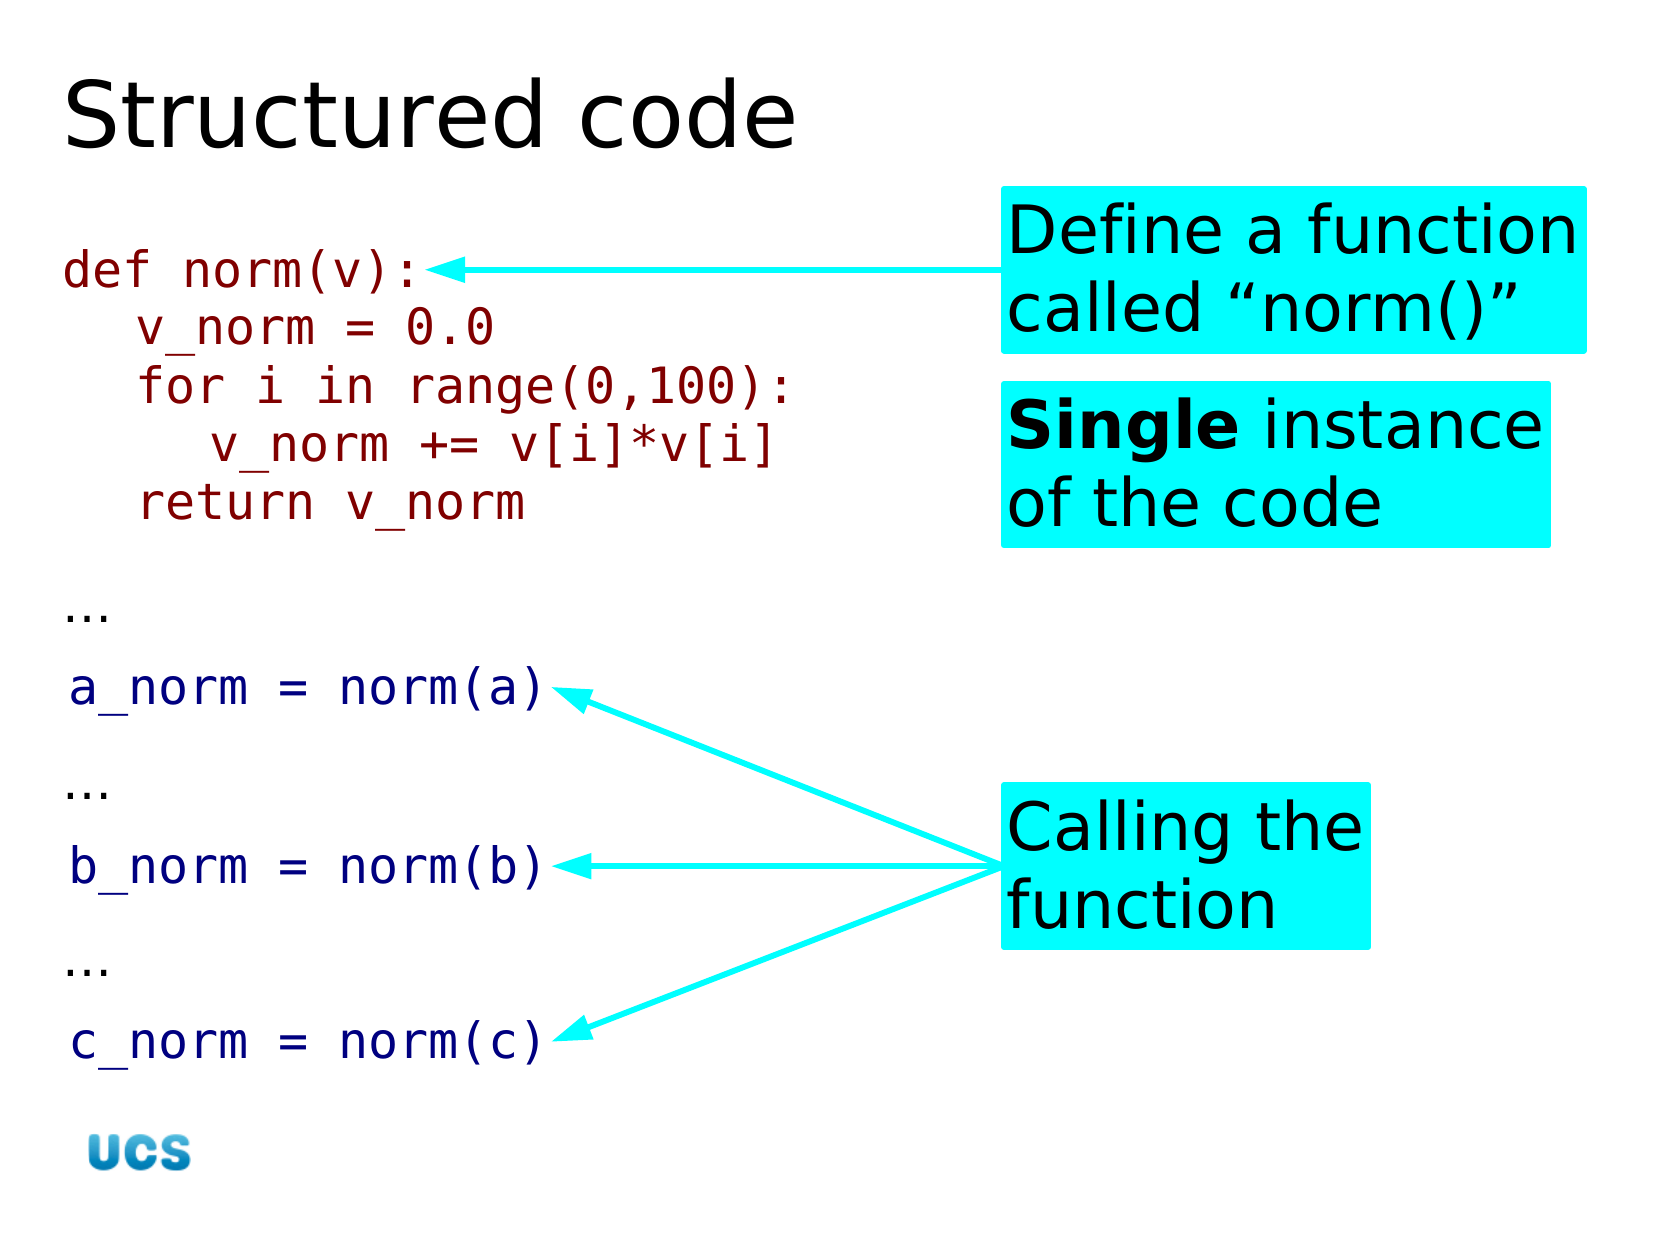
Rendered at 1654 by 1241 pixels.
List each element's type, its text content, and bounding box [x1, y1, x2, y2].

text_box … [59, 750, 116, 815]
text_box Calling the function [1003, 785, 1369, 947]
text_box a_norm = norm(a) [65, 655, 552, 720]
picture [88, 1133, 191, 1172]
text_box v_norm = 0.0 for i in range(0,100): v_norm += v[i]*v[i] return v_norm [59, 295, 799, 535]
text_box Define a function called “norm()” [1003, 189, 1584, 351]
text_box … [59, 927, 116, 992]
text_box def norm(v): [59, 237, 426, 302]
text_box Single instance of the code [1003, 383, 1549, 546]
text_box c_norm = norm(c) [65, 1009, 552, 1074]
text_box Structured code [59, 59, 804, 173]
text_box b_norm = norm(b) [65, 834, 552, 899]
text_box … [59, 572, 116, 638]
